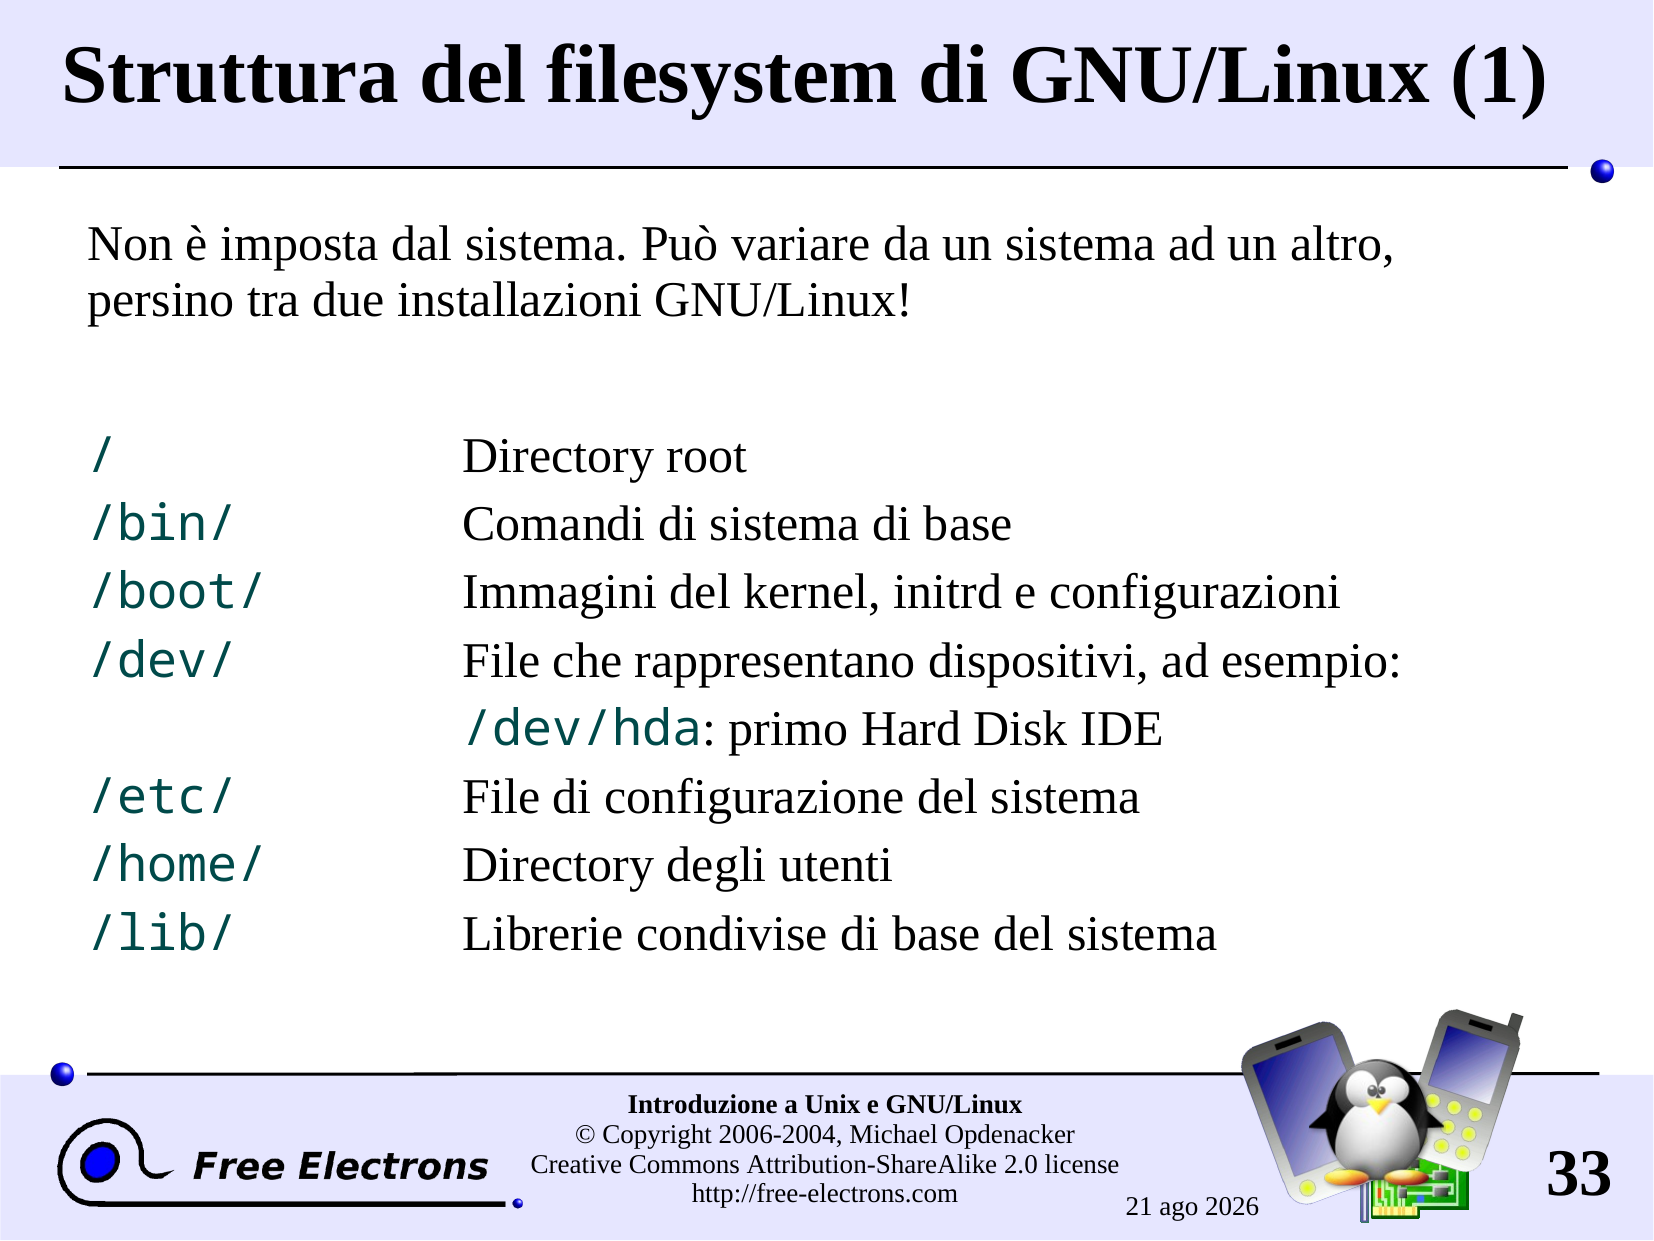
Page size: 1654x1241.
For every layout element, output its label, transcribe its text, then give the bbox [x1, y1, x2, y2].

picture [1226, 1007, 1538, 1241]
title Struttura del filesystem di GNU/Linux (1) [60, 12, 1551, 138]
picture [50, 1107, 527, 1216]
list Non è imposta dal sistema. Può variare da un sistema ad un altro, persino tra due installazioni GNU/Linux! / Directory root /bin/ Comandi di sistema di base /boot/ Immagini del kernel, initrd e configurazioni /dev/ File che rappresentano dispositivi, ad esempio: /dev/hda: primo Hard Disk IDE /etc/ File di configurazione del sistema /home/ Directory degli utenti /lib/ Librerie condivise di base del sistema [64, 216, 1518, 1053]
